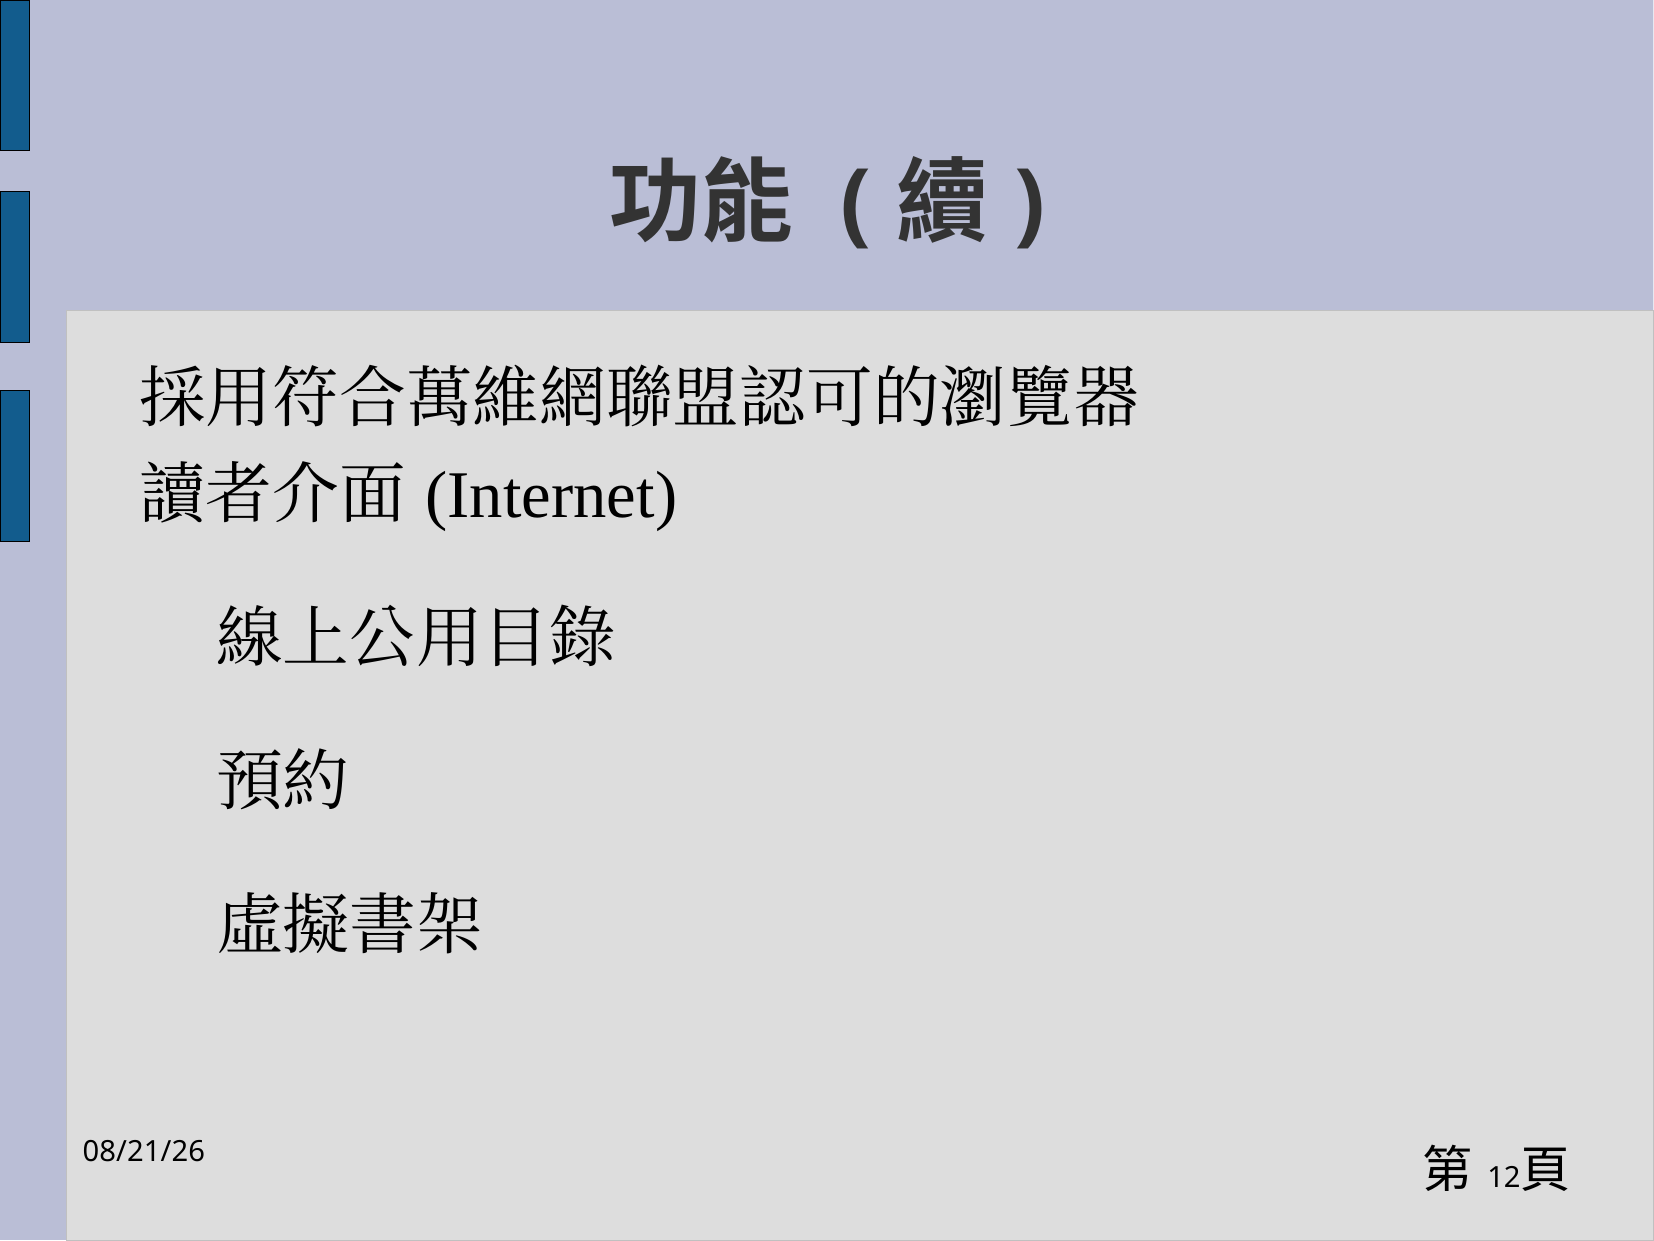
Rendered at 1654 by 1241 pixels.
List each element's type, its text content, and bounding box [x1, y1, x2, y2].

title 功能 (續) [121, 91, 1534, 299]
list 採用符合萬維網聯盟認可的瀏覽器 讀者介面(Internet) 線上公用目錄 預約 虛擬書架 [121, 344, 1534, 1112]
